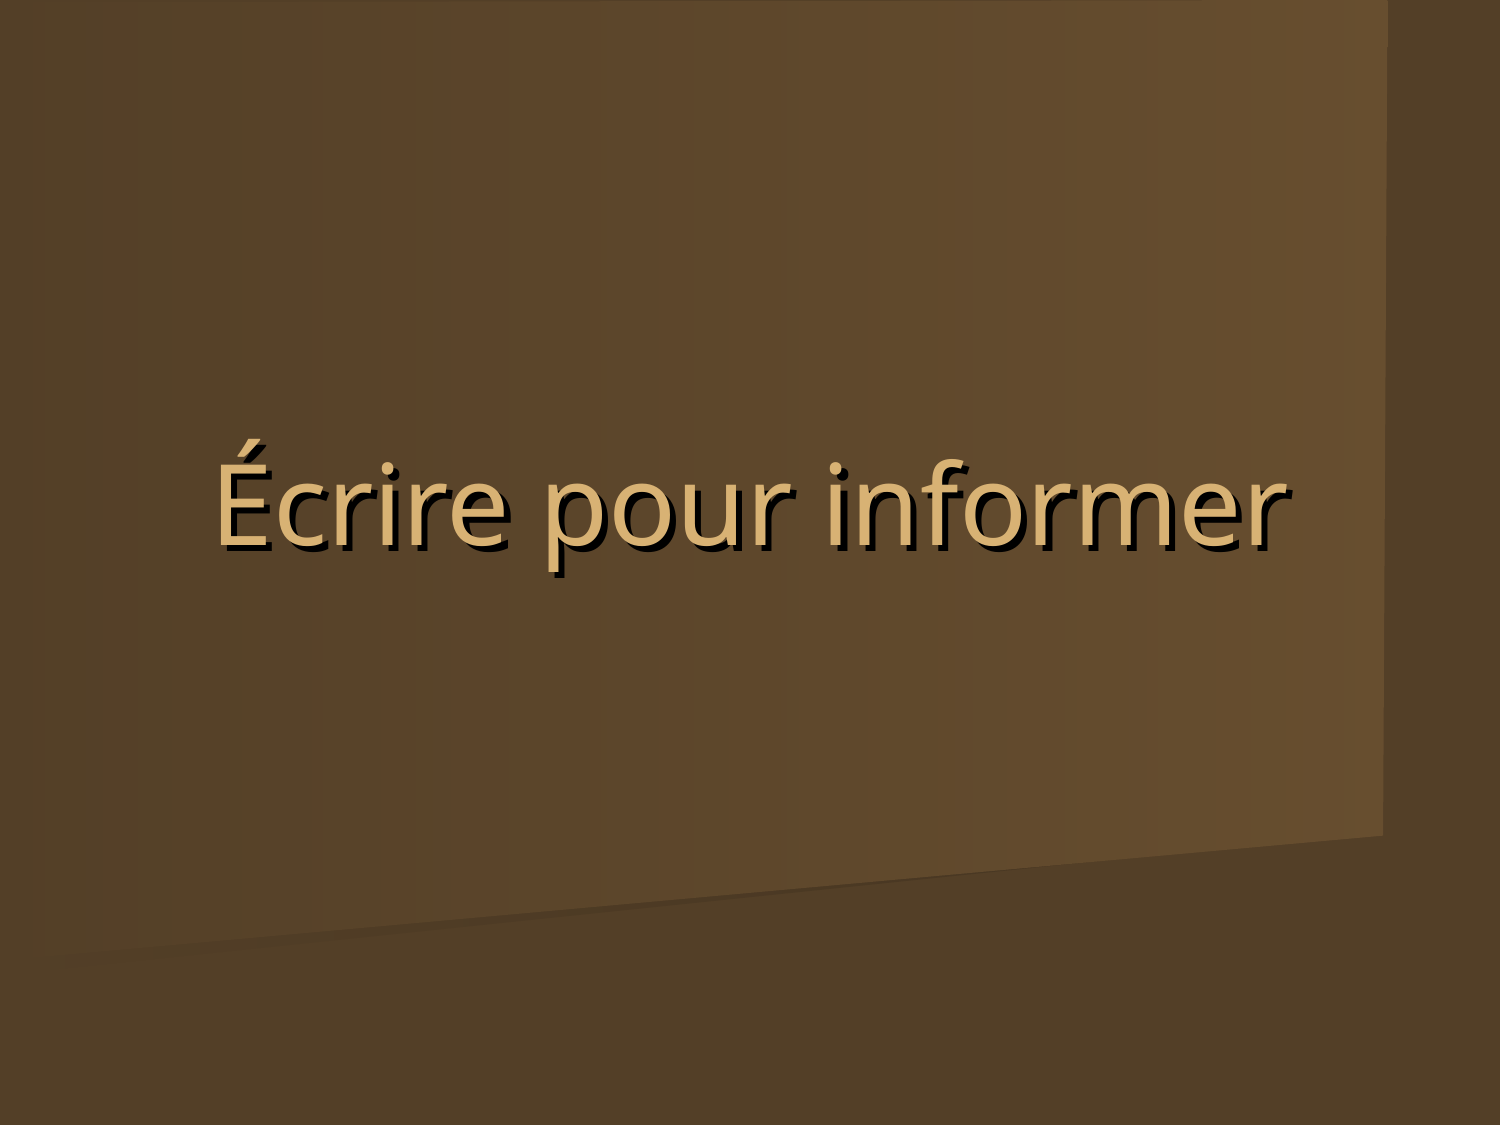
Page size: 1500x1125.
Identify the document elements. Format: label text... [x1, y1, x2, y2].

title Écrire pour informer [112, 289, 1388, 575]
